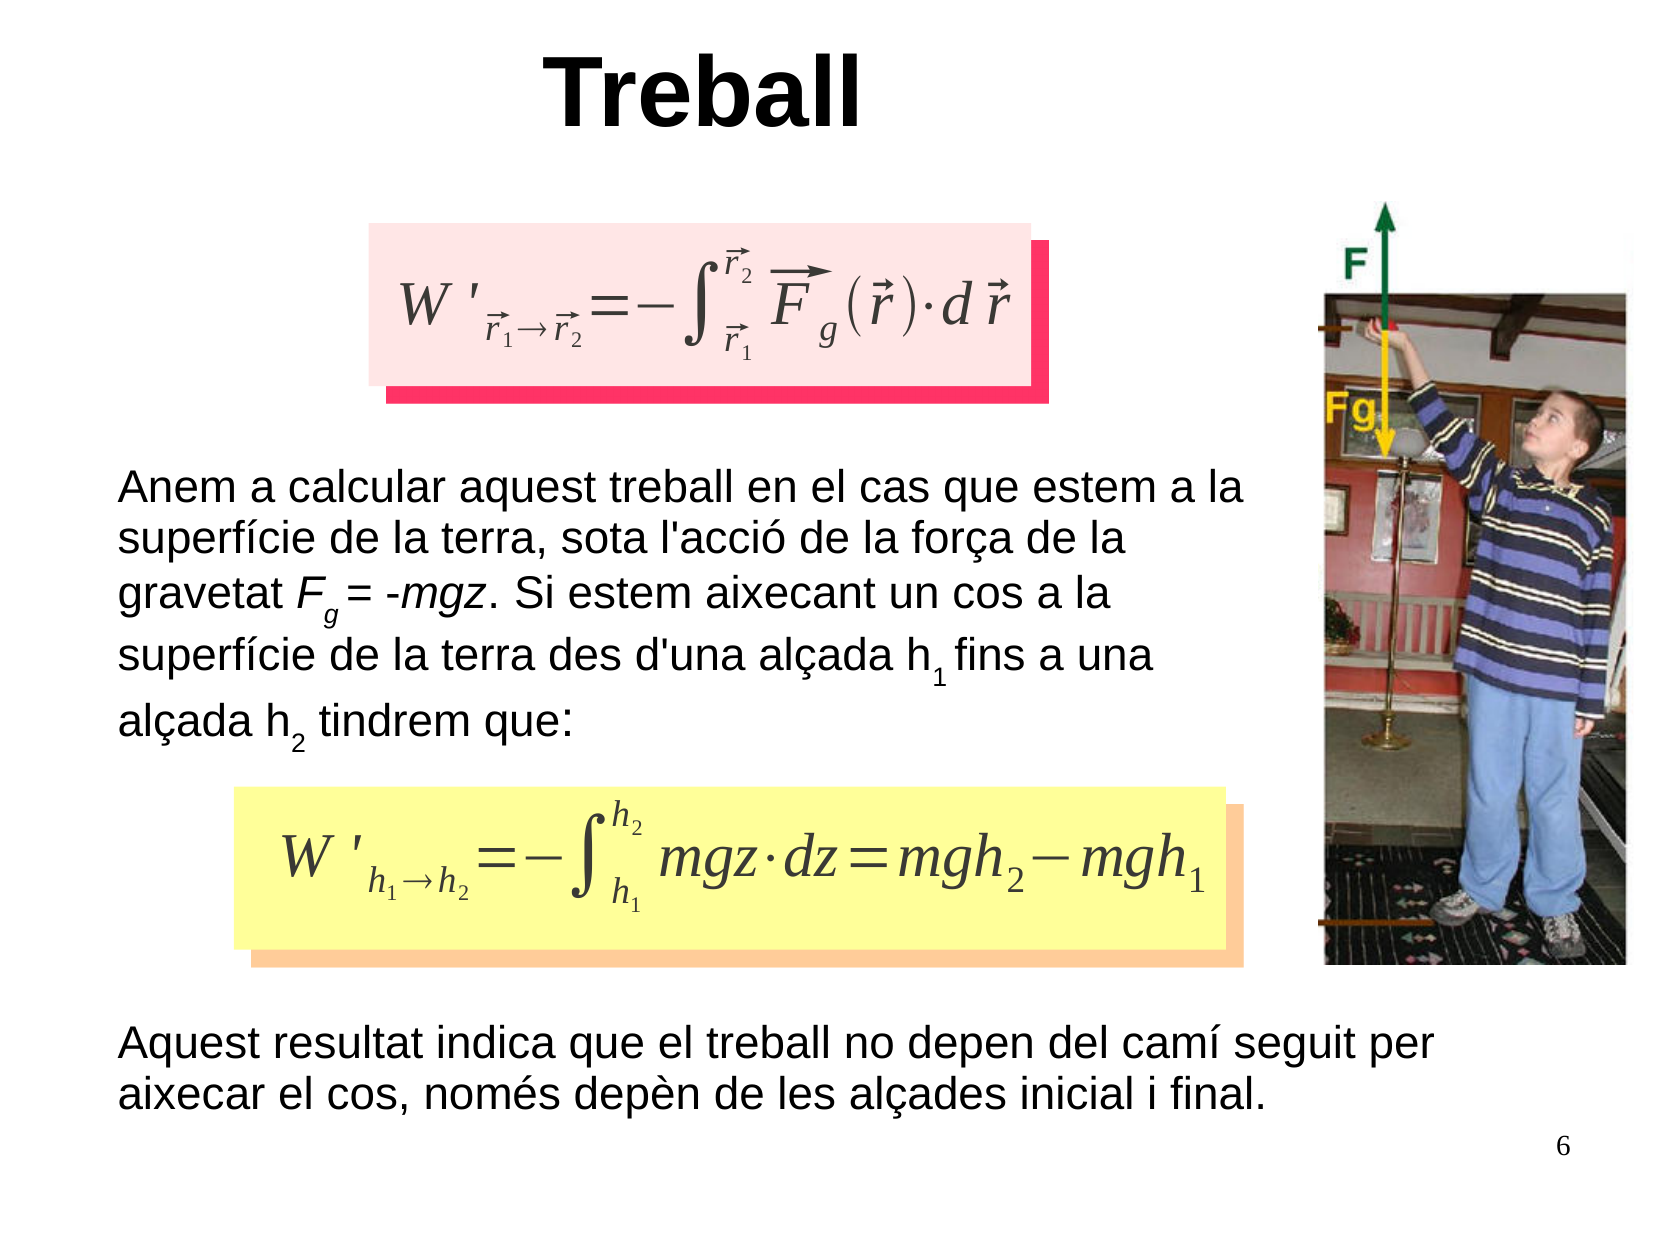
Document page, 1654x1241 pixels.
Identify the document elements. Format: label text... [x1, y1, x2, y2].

text_box Aquest resultat indica que el treball no depen del camí seguit per aixecar el cos, només depèn de les alçades inicial i final. [102, 1009, 1588, 1127]
text_box Treball [287, 28, 1177, 155]
chart [389, 241, 1017, 365]
text_box [368, 223, 1032, 387]
text_box [233, 786, 1226, 950]
text_box Anem a calcular aquest treball en el cas que estem a la superfície de la terra, sota l'acció de la força de la gravetat Fg = -mgz. Si estem aixecant un cos a la superfície de la terra des d'una alçada h1 fins a una alçada h2 tindrem que: [102, 453, 1283, 766]
picture [1318, 201, 1634, 965]
chart [768, 590, 887, 683]
chart [272, 793, 1213, 917]
